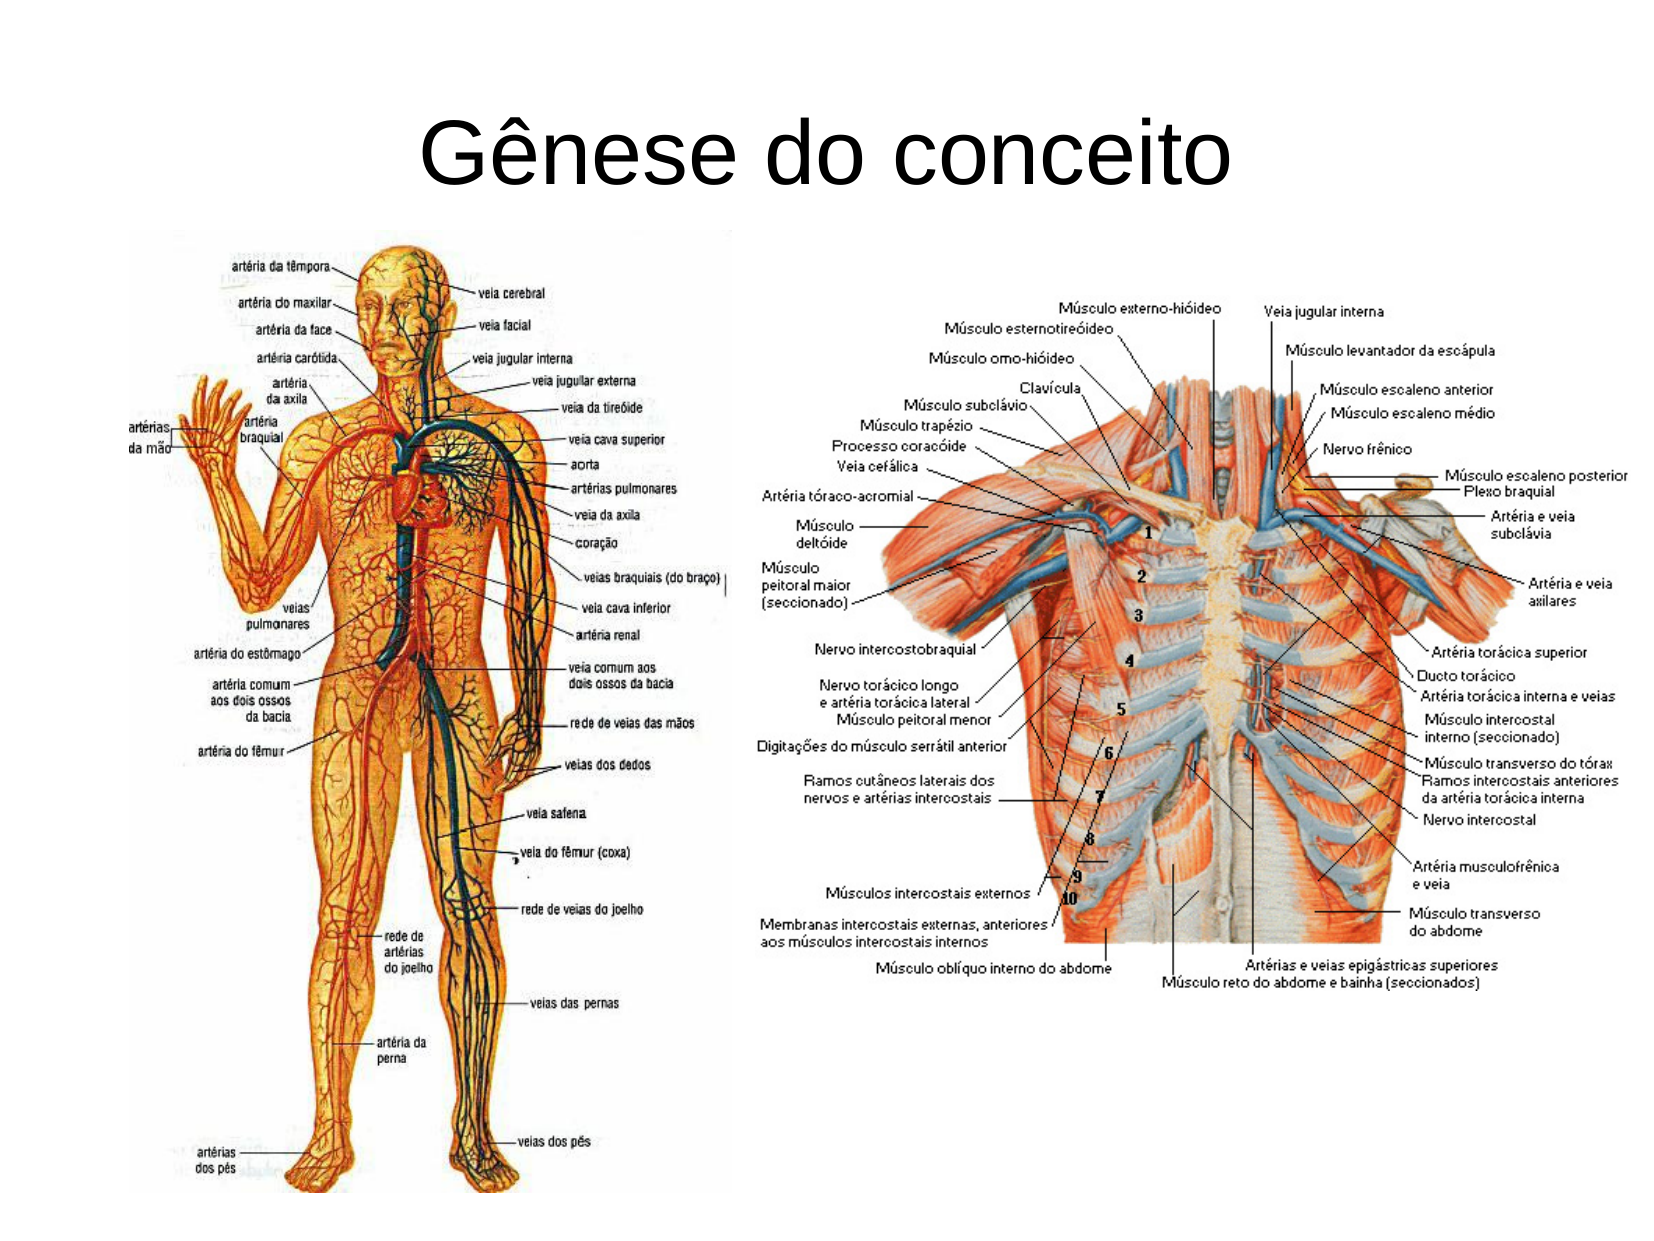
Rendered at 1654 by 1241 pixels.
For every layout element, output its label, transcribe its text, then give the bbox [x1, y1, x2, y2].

title Gênese do conceito [82, 49, 1571, 257]
picture [755, 295, 1634, 991]
picture [129, 230, 732, 1193]
